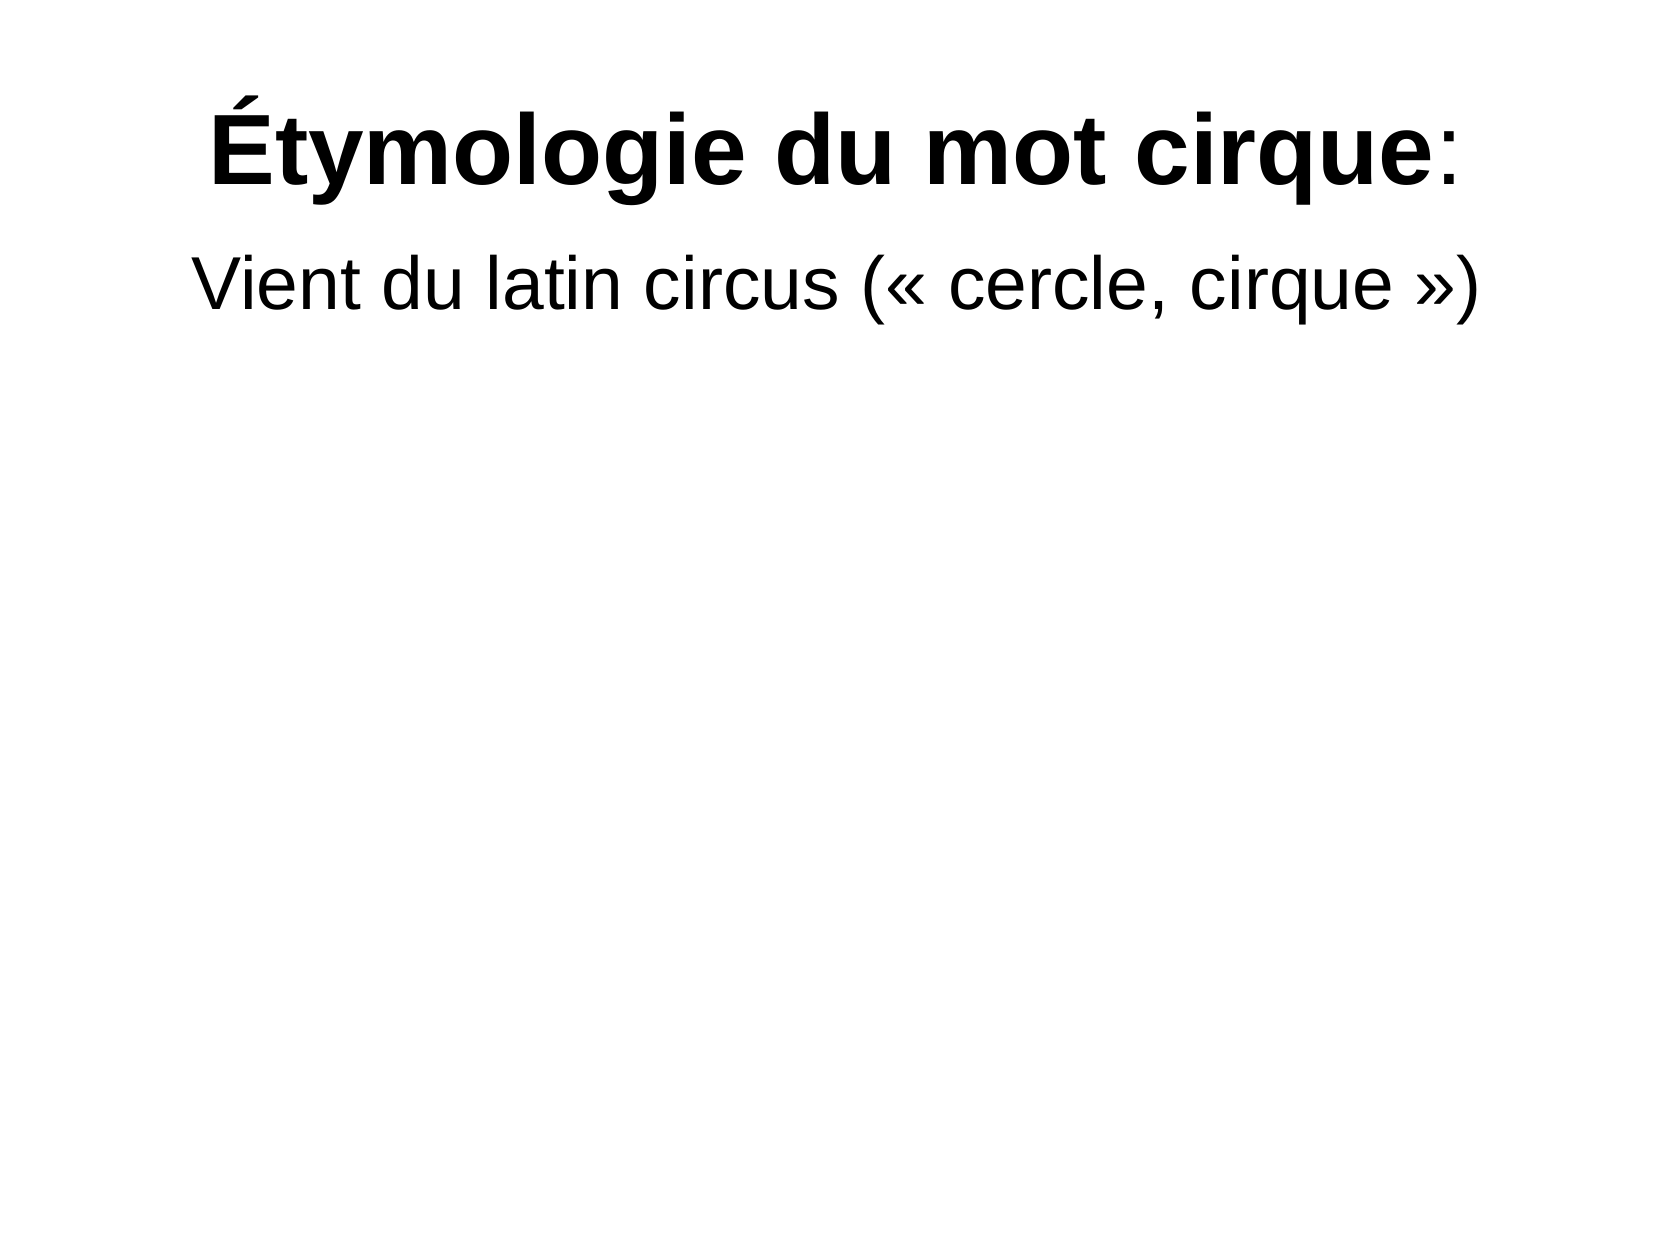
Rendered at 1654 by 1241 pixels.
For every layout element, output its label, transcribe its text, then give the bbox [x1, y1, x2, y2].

text_box Vient du latin circus (« cercle, cirque ») [176, 234, 1498, 334]
text_box Étymologie du mot cirque: [193, 86, 1479, 214]
